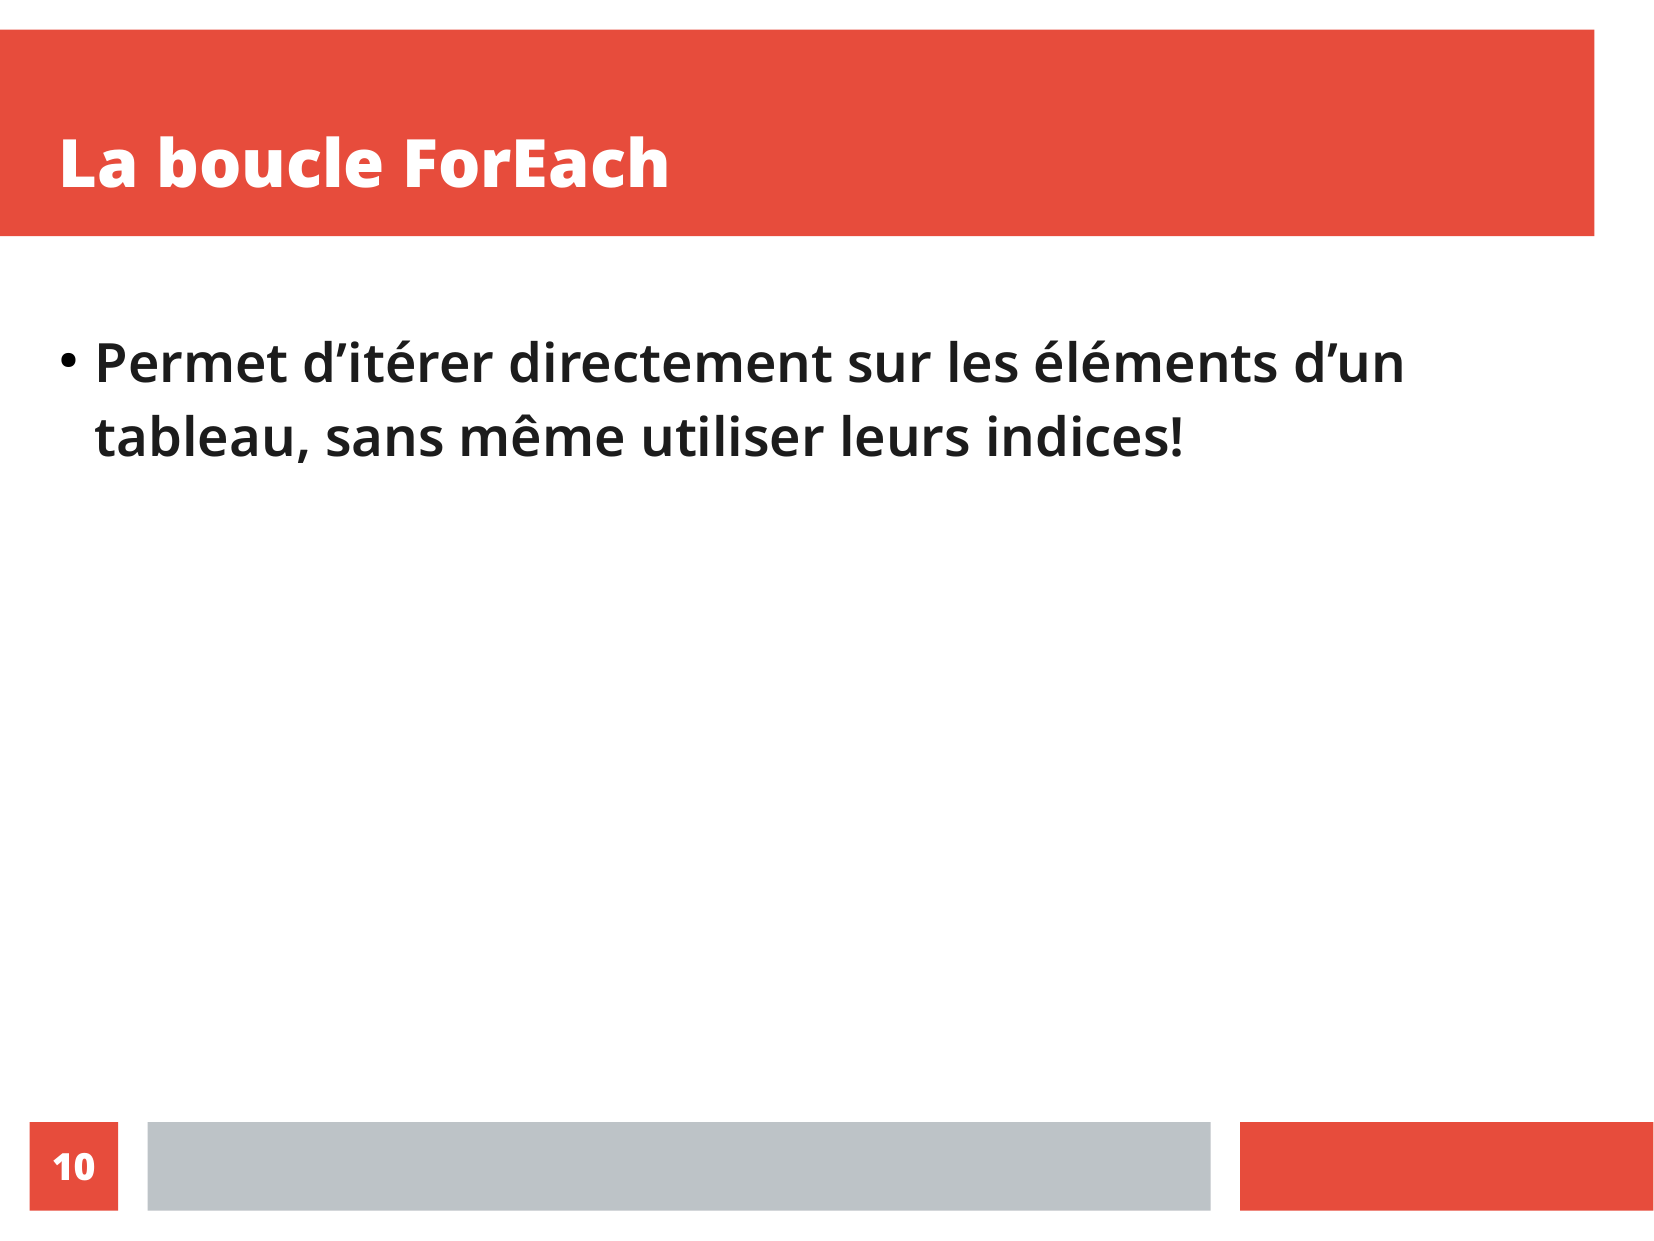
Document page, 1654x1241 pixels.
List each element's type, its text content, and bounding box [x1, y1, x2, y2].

title La boucle ForEach [59, 59, 1595, 207]
list Permet d’itérer directement sur les éléments d’un tableau, sans même utiliser leurs indices! [59, 324, 1565, 1093]
